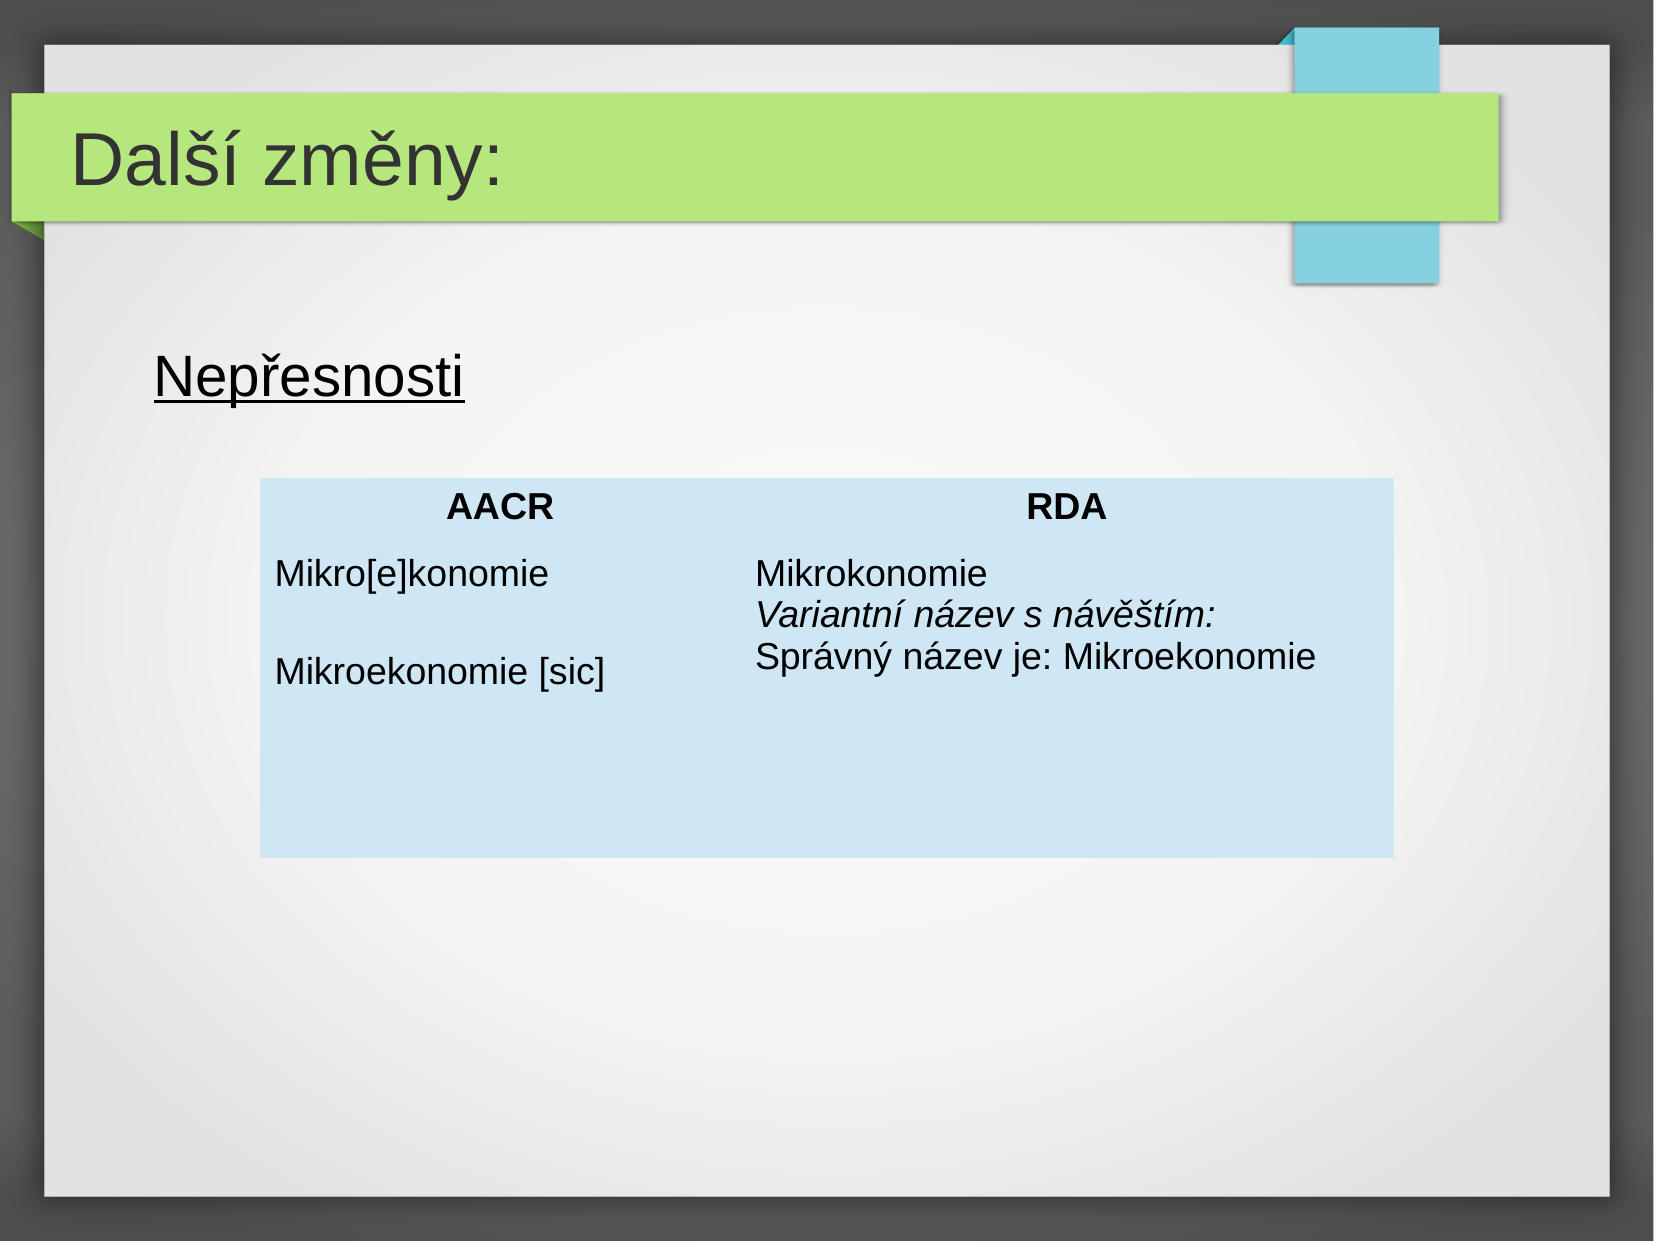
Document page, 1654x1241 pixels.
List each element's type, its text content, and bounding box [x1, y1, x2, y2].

title Další změny: [70, 106, 1229, 213]
table_header AACR [260, 478, 740, 545]
table_cell Mikroekonomie [sic] [260, 643, 740, 858]
table_cell Mikro[e]konomie [260, 545, 740, 643]
picture [0, 0, 1654, 1241]
list Nepřesnosti [82, 343, 1538, 1063]
table_header RDA [740, 478, 1394, 545]
table_cell Mikrokonomie Variantní název s návěštím: Správný název je: Mikroekonomie [740, 545, 1394, 858]
